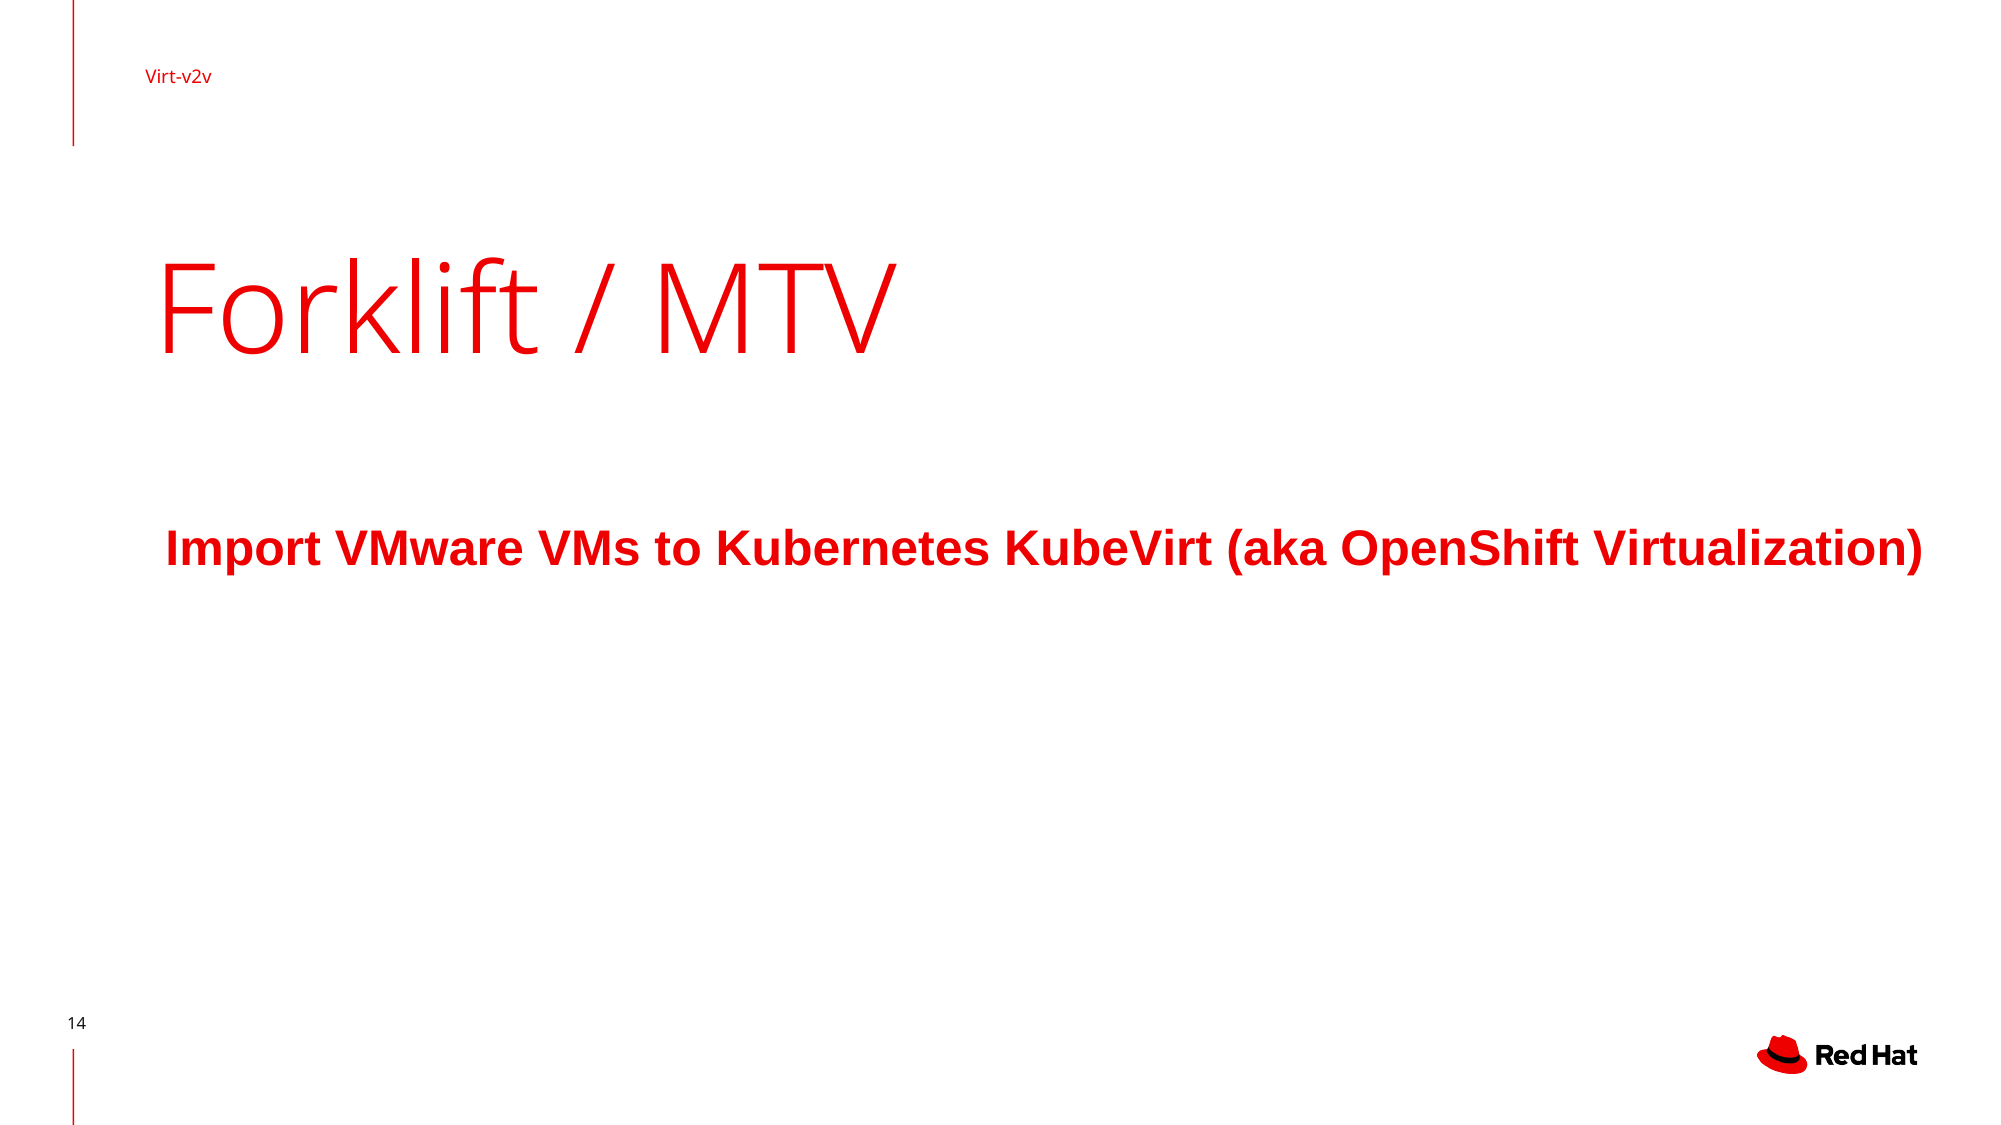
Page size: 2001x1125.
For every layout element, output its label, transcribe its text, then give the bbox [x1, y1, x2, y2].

picture [1757, 1035, 1918, 1074]
text_box Virt-v2v [73, 9, 918, 144]
title Forklift / MTV [81, 213, 1236, 427]
text_box Import VMware VMs to Kubernetes KubeVirt (aka OpenShift Virtualization) [150, 507, 1965, 1011]
